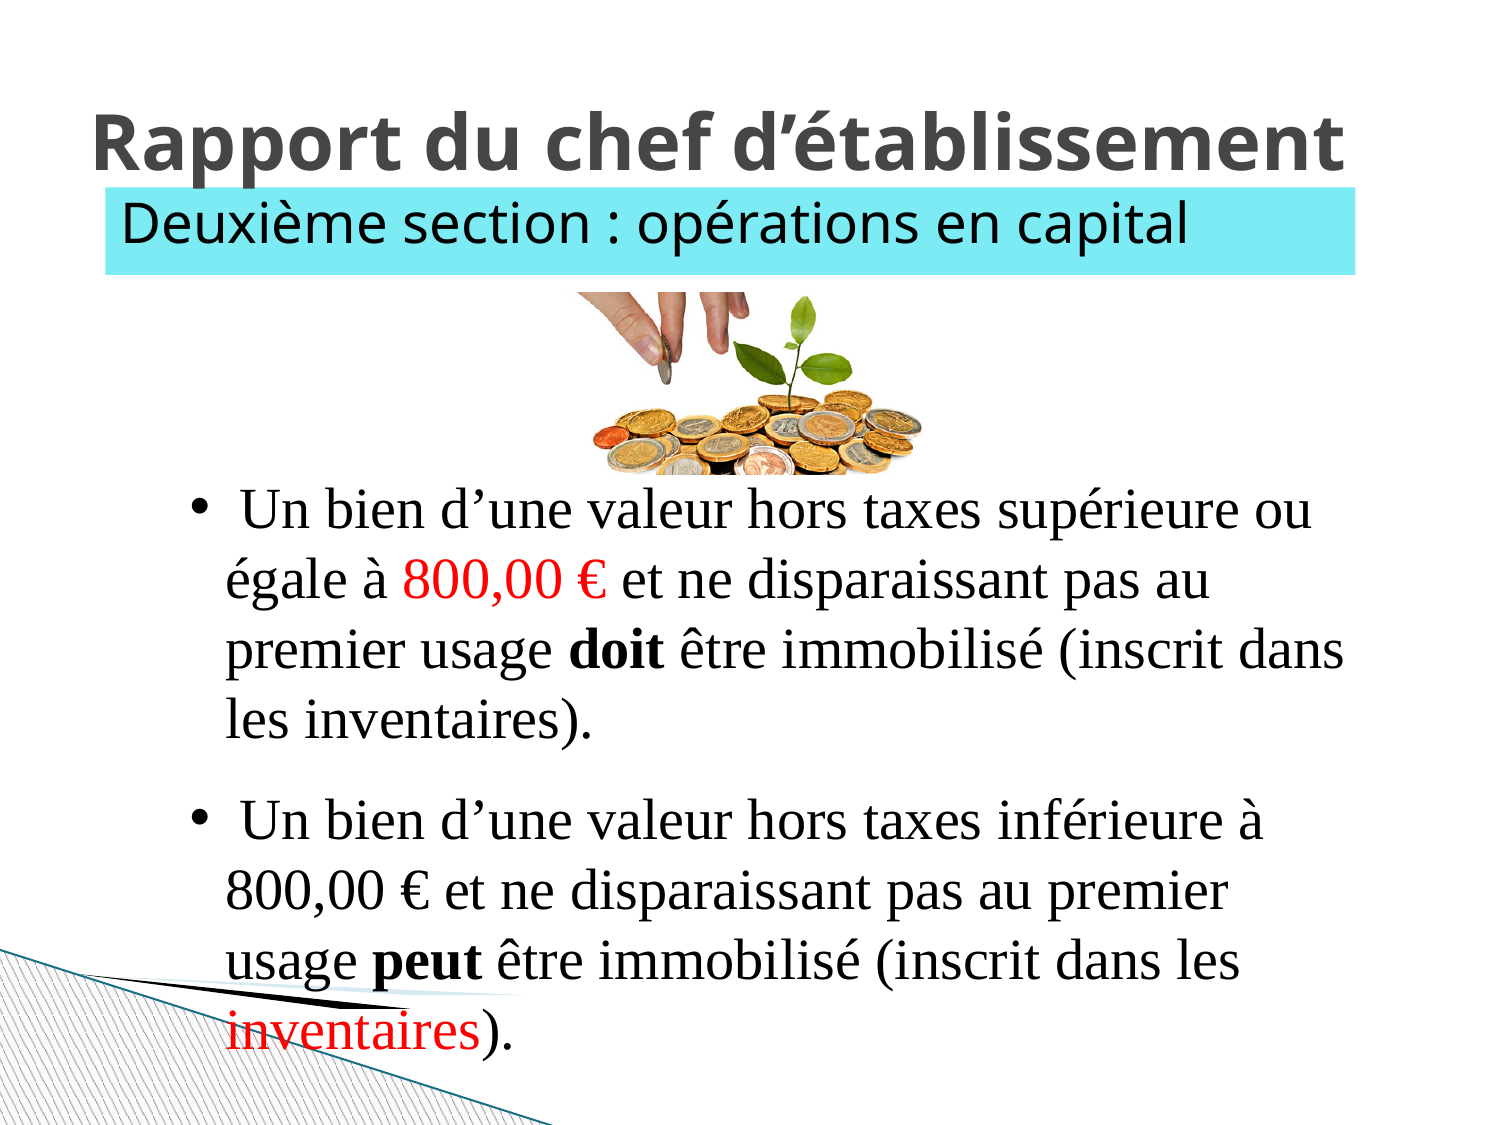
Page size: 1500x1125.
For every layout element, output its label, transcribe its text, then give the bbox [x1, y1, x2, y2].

text_box Un bien d’une valeur hors taxes supérieure ou égale à 800,00 € et ne disparaissant pas au premier usage doit être immobilisé (inscrit dans les inventaires). Un bien d’une valeur hors taxes inférieure à 800,00 € et ne disparaissant pas au premier usage peut être immobilisé (inscrit dans les inventaires). [174, 462, 1388, 1069]
picture [503, 292, 1000, 475]
title Rapport du chef d’établissement [75, 45, 1425, 233]
picture [0, 952, 543, 1125]
list Deuxième section : opérations en capital [105, 233, 1356, 275]
